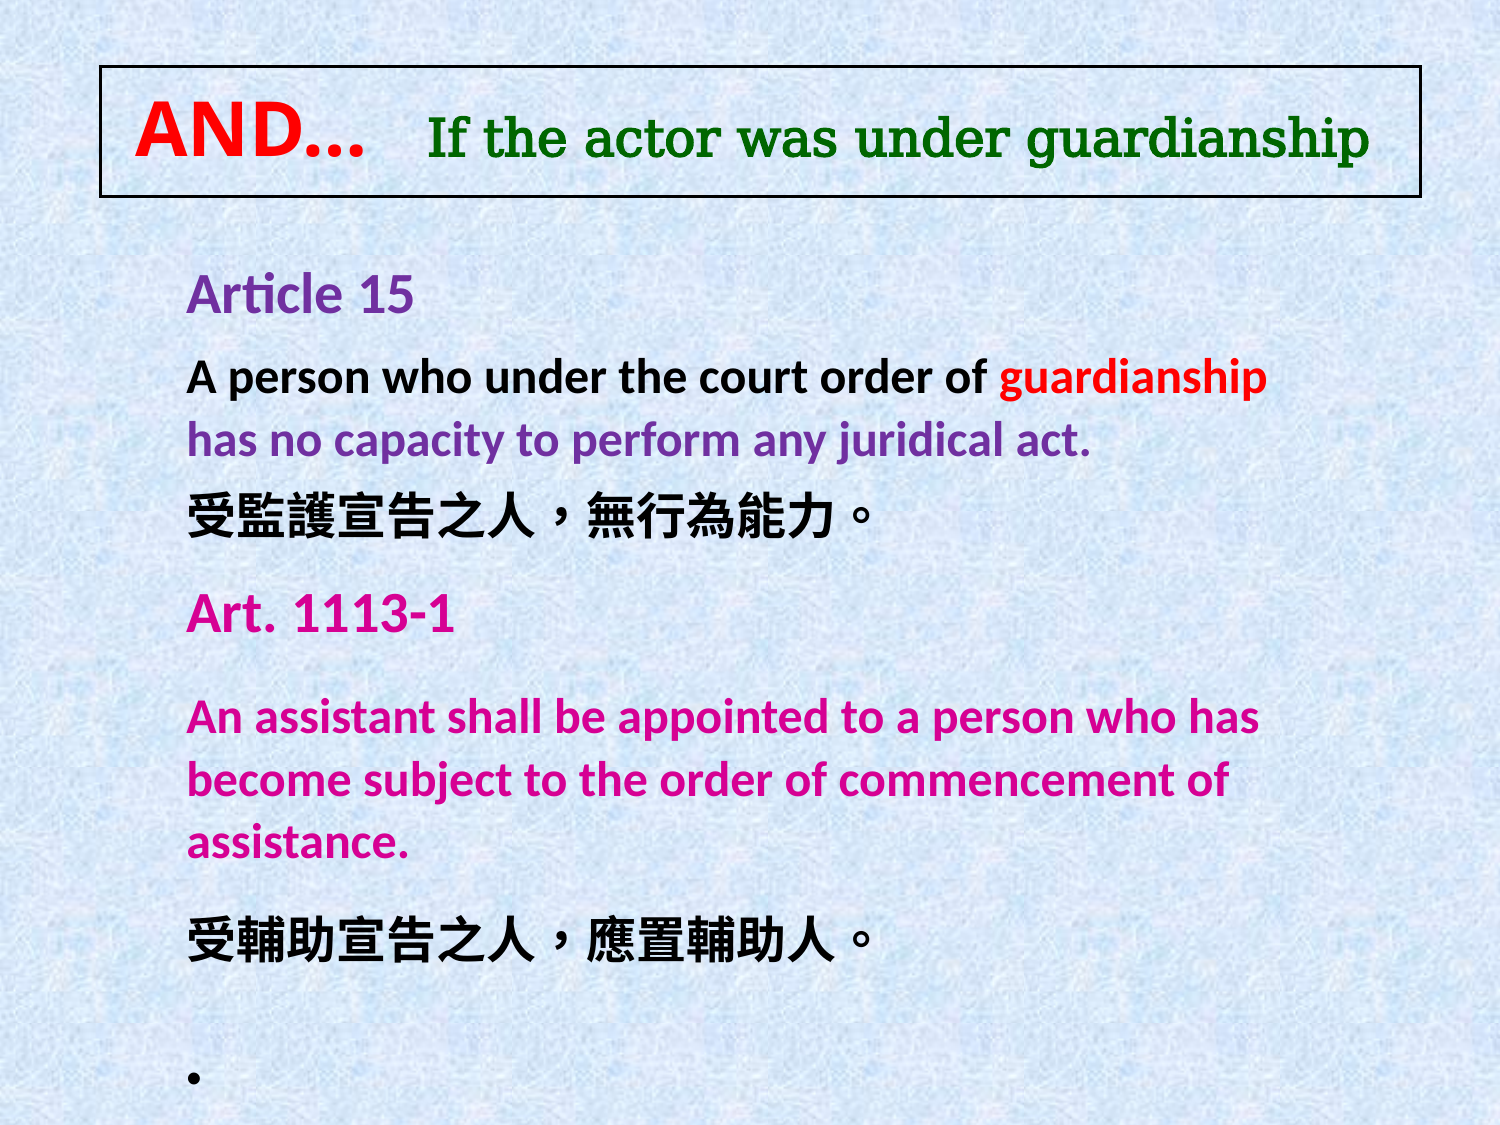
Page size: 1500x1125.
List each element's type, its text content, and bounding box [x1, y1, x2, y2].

list Article 15 A person who under the court order of guardianship has no capacity to perform any juridical act. 受監護宣告之人，無行為能力。 Art. 1113-1 An assistant shall be appointed to a person who has become subject to the order of commencement of assistance. 受輔助宣告之人，應置輔助人。 [171, 255, 1353, 1071]
title AND… If the actor was under guardianship [100, 66, 1421, 197]
